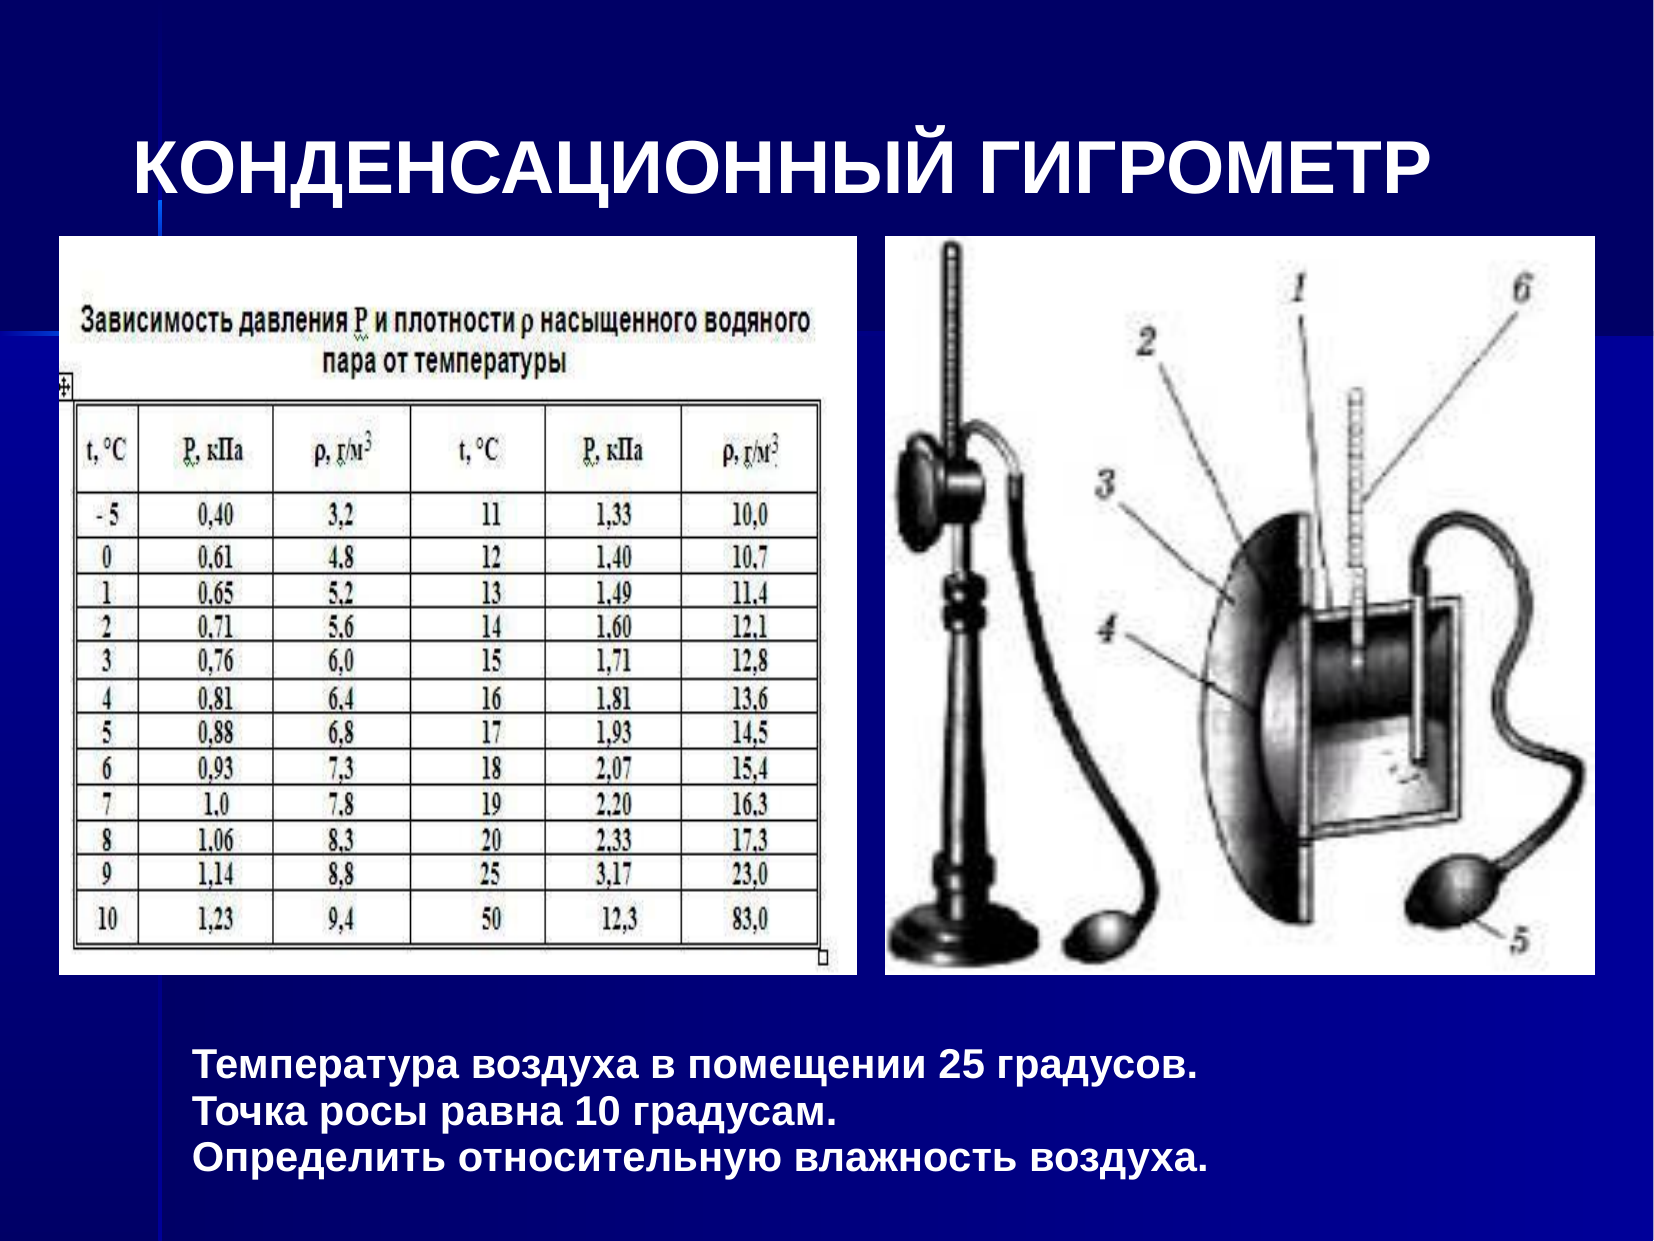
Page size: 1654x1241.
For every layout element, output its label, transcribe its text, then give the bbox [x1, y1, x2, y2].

text_box Температура воздуха в помещении 25 градусов. Точка росы равна 10 градусам. Определить относительную влажность воздуха. [177, 1033, 1232, 1191]
text_box КОНДЕНСАЦИОННЫЙ ГИГРОМЕТР [118, 118, 1509, 276]
picture [59, 236, 857, 975]
picture [885, 236, 1595, 975]
